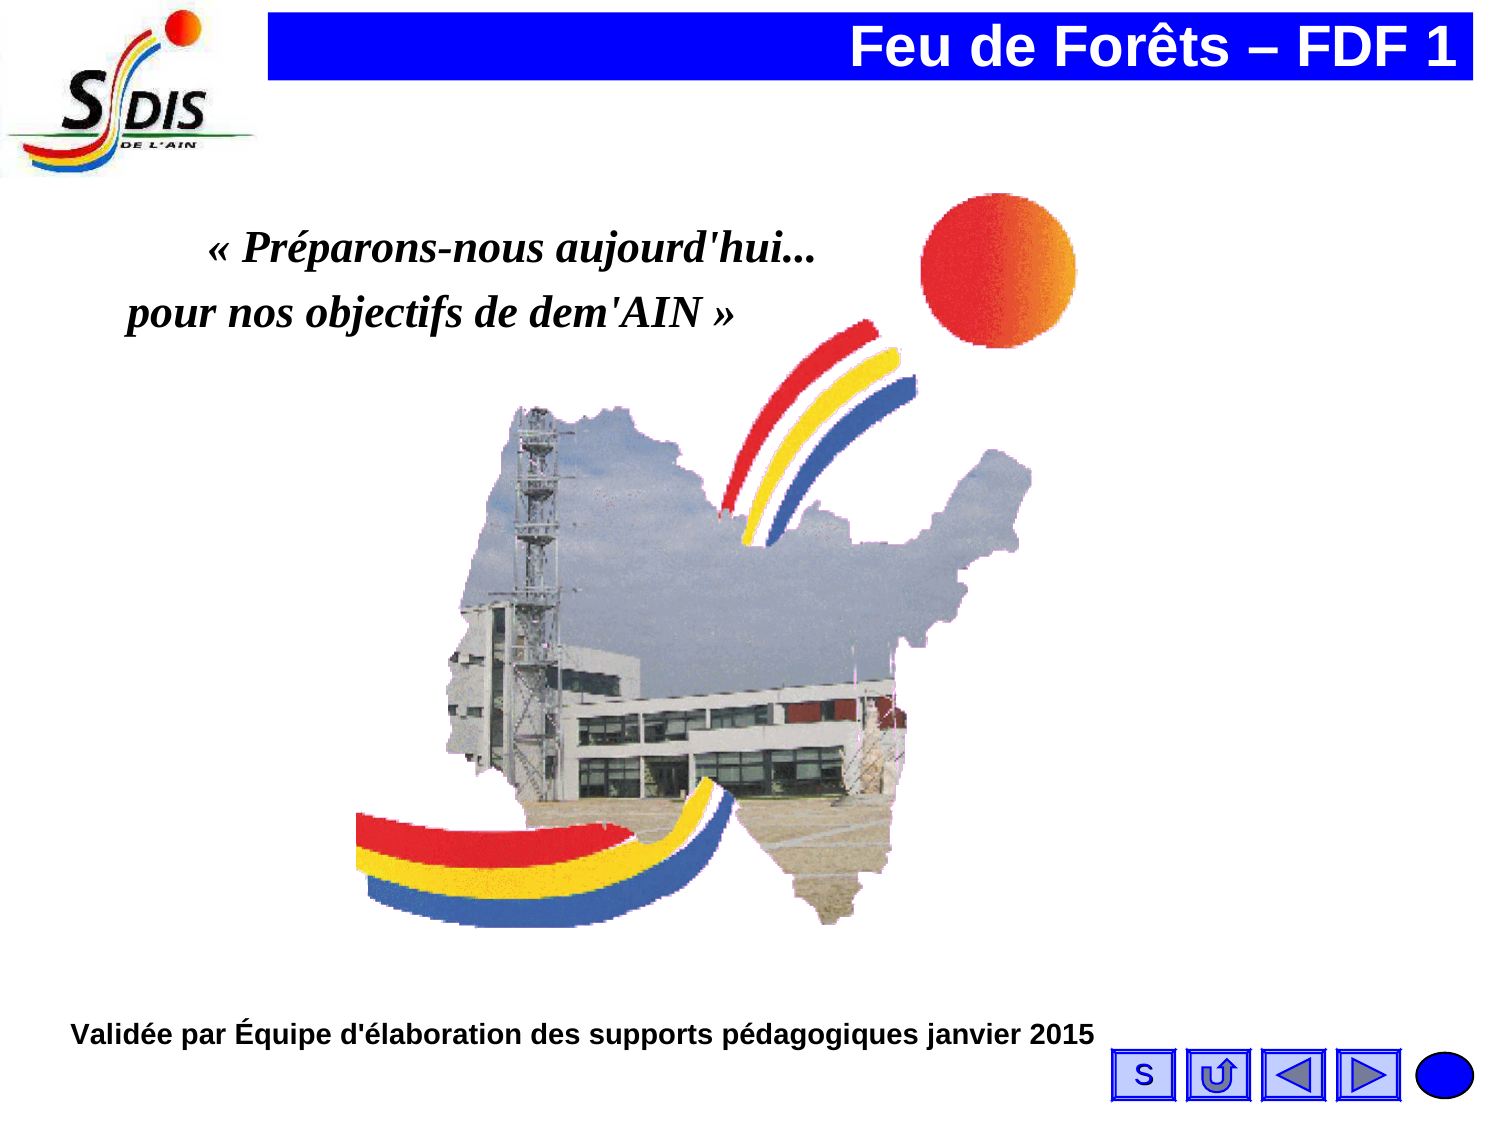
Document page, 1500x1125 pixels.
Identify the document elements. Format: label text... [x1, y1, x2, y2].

text_box Feu de Forêts – FDF 1 [1152, 12, 1474, 81]
text_box Feu de Forêts – FDF 1 [267, 12, 356, 81]
text_box Validée par Équipe d'élaboration des supports pédagogiques janvier 2015 [55, 1010, 356, 1059]
picture [0, 0, 266, 178]
list « Préparons-nous aujourd'hui... pour nos objectifs de dem'AIN » [53, 214, 916, 463]
picture [356, 0, 1152, 1125]
text_box [1416, 1052, 1474, 1099]
